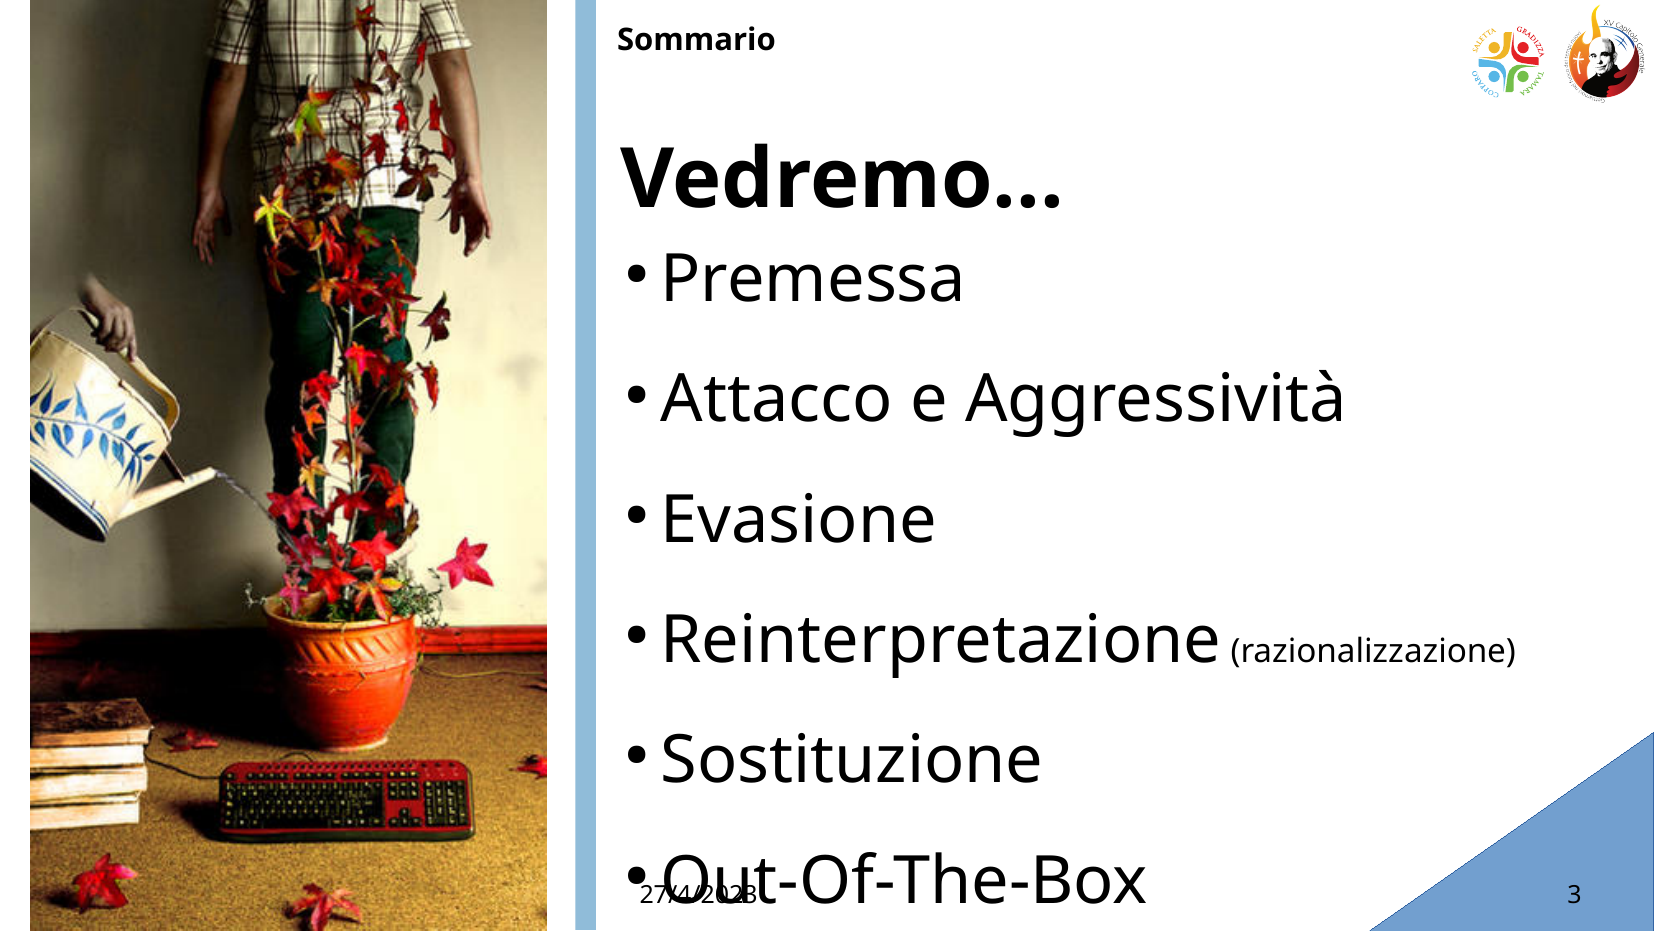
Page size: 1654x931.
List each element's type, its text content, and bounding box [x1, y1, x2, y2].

text_box Sommario [602, 9, 1335, 63]
subtitle Premessa Attacco e Aggressività Evasione Reinterpretazione (razionalizzazione) Sostituzione Out-Of-The-Box [624, 230, 1602, 866]
title Vedremo... [620, 118, 1617, 189]
picture [30, 0, 547, 931]
picture [1563, 4, 1646, 103]
